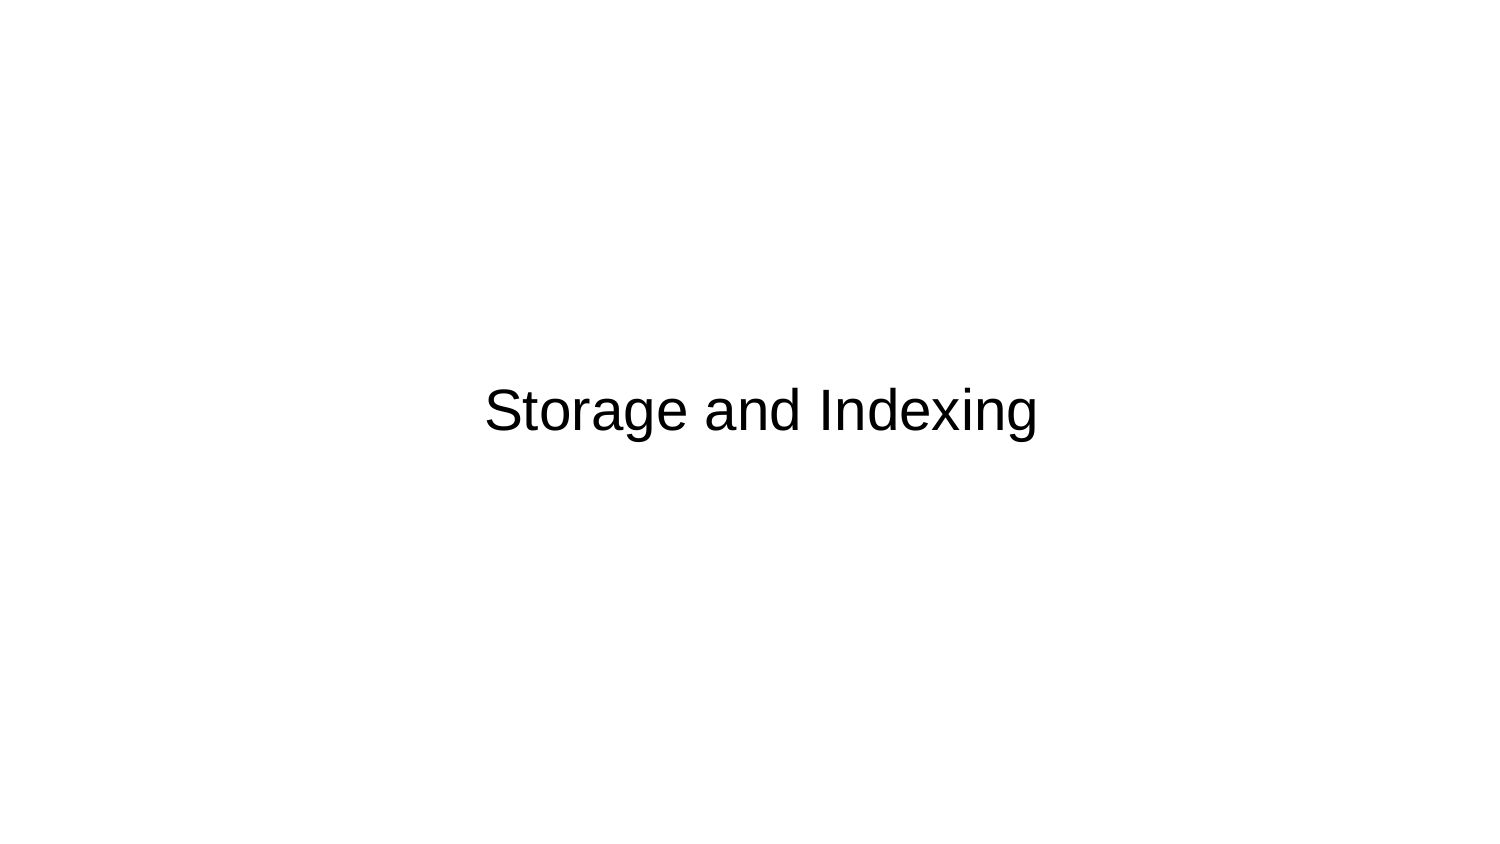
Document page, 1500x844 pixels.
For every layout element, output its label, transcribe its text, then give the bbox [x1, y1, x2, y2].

title Storage and Indexing [63, 356, 1461, 451]
